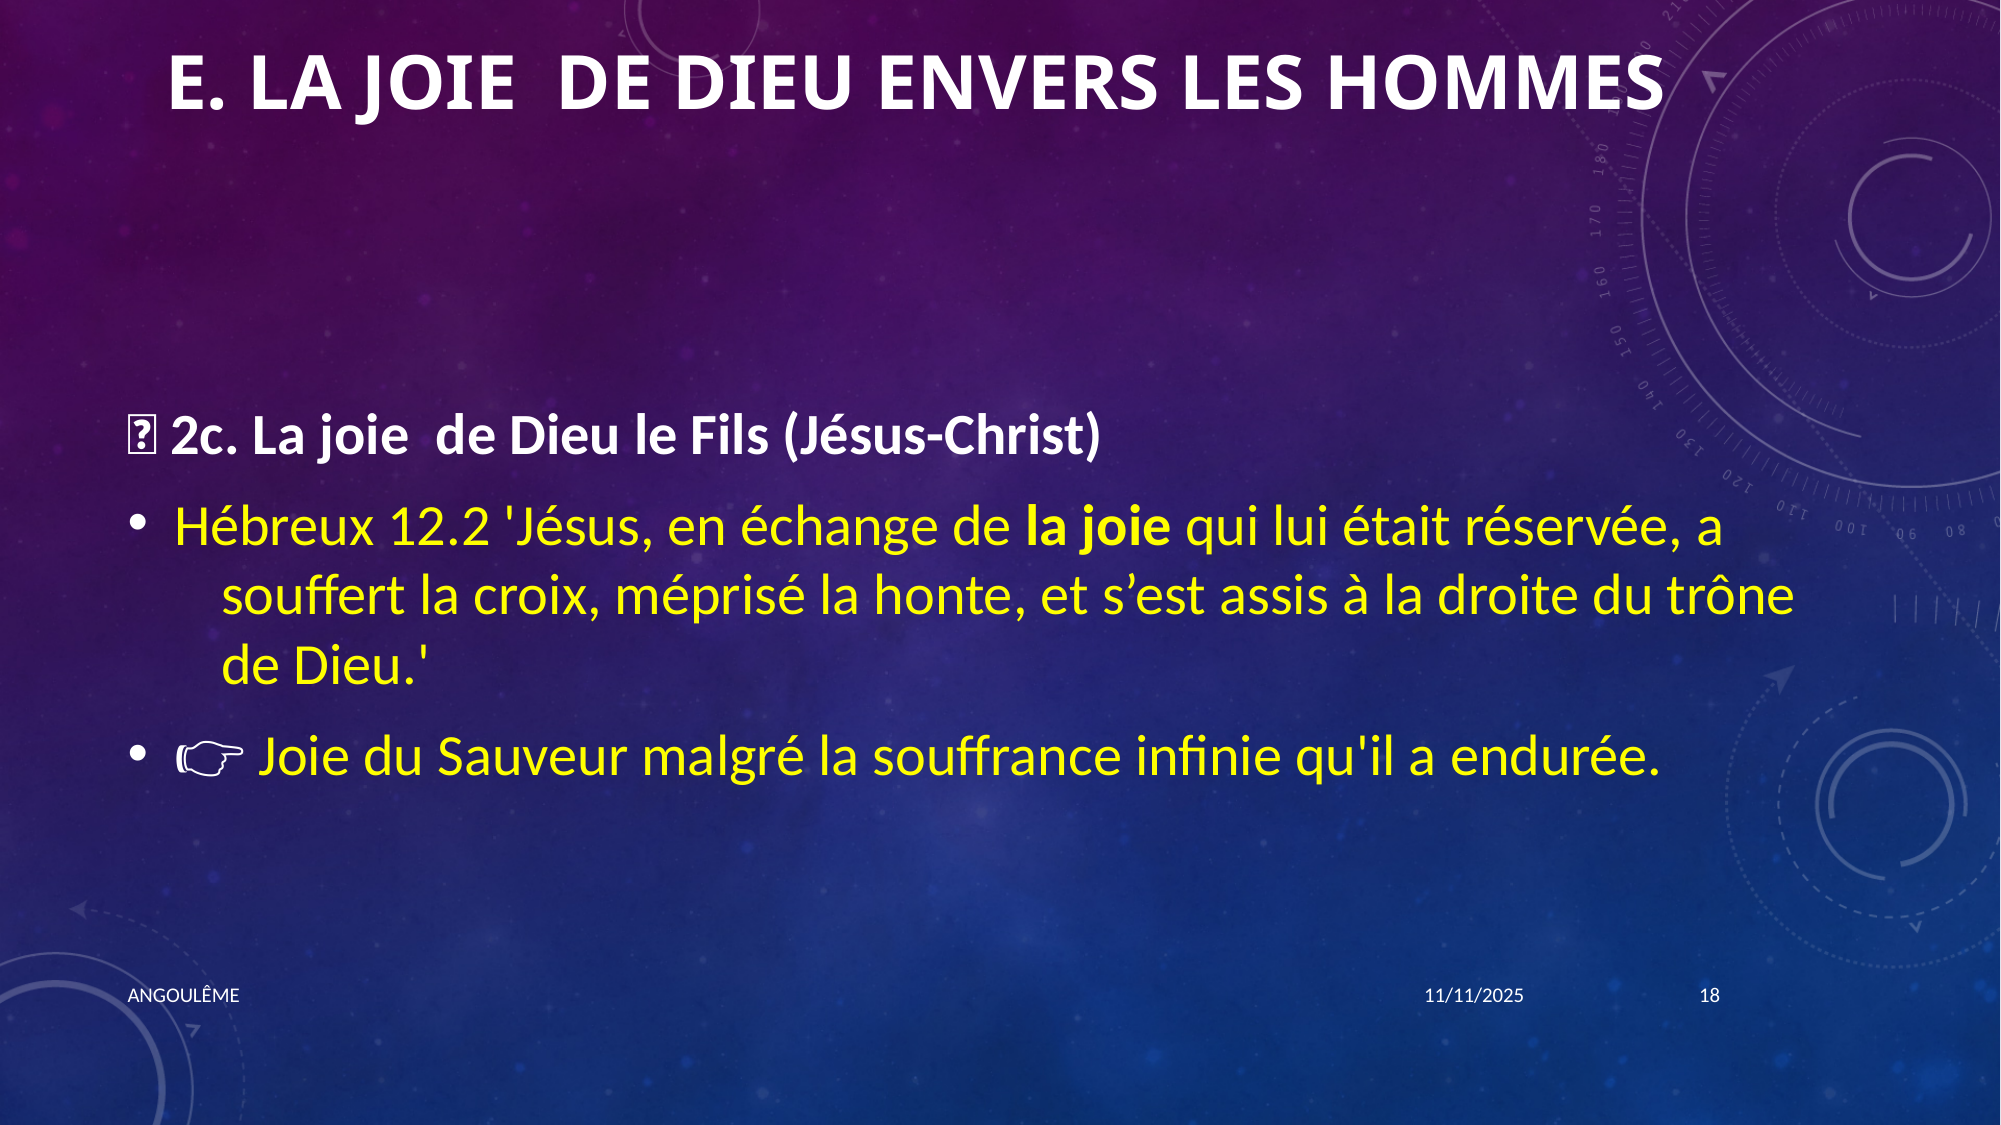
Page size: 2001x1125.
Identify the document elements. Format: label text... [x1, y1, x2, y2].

title E. La joie de Dieu envers les hommes [0, 0, 1792, 159]
text_box [1684, 963, 1775, 1026]
text_box ANGOULÊME [112, 963, 1397, 1026]
list ✨ 2c. La joie de Dieu le Fils (Jésus-Christ) Hébreux 12.2 'Jésus, en échange de la joie qui lui était réservée, a souffert la croix, méprisé la honte, et s’est assis à la droite du trône de Dieu.' 👉 Joie du Sauveur malgré la souffrance infinie qu'il a endurée. [112, 158, 1871, 1025]
text_box 11/11/2025 [1409, 963, 1672, 1026]
